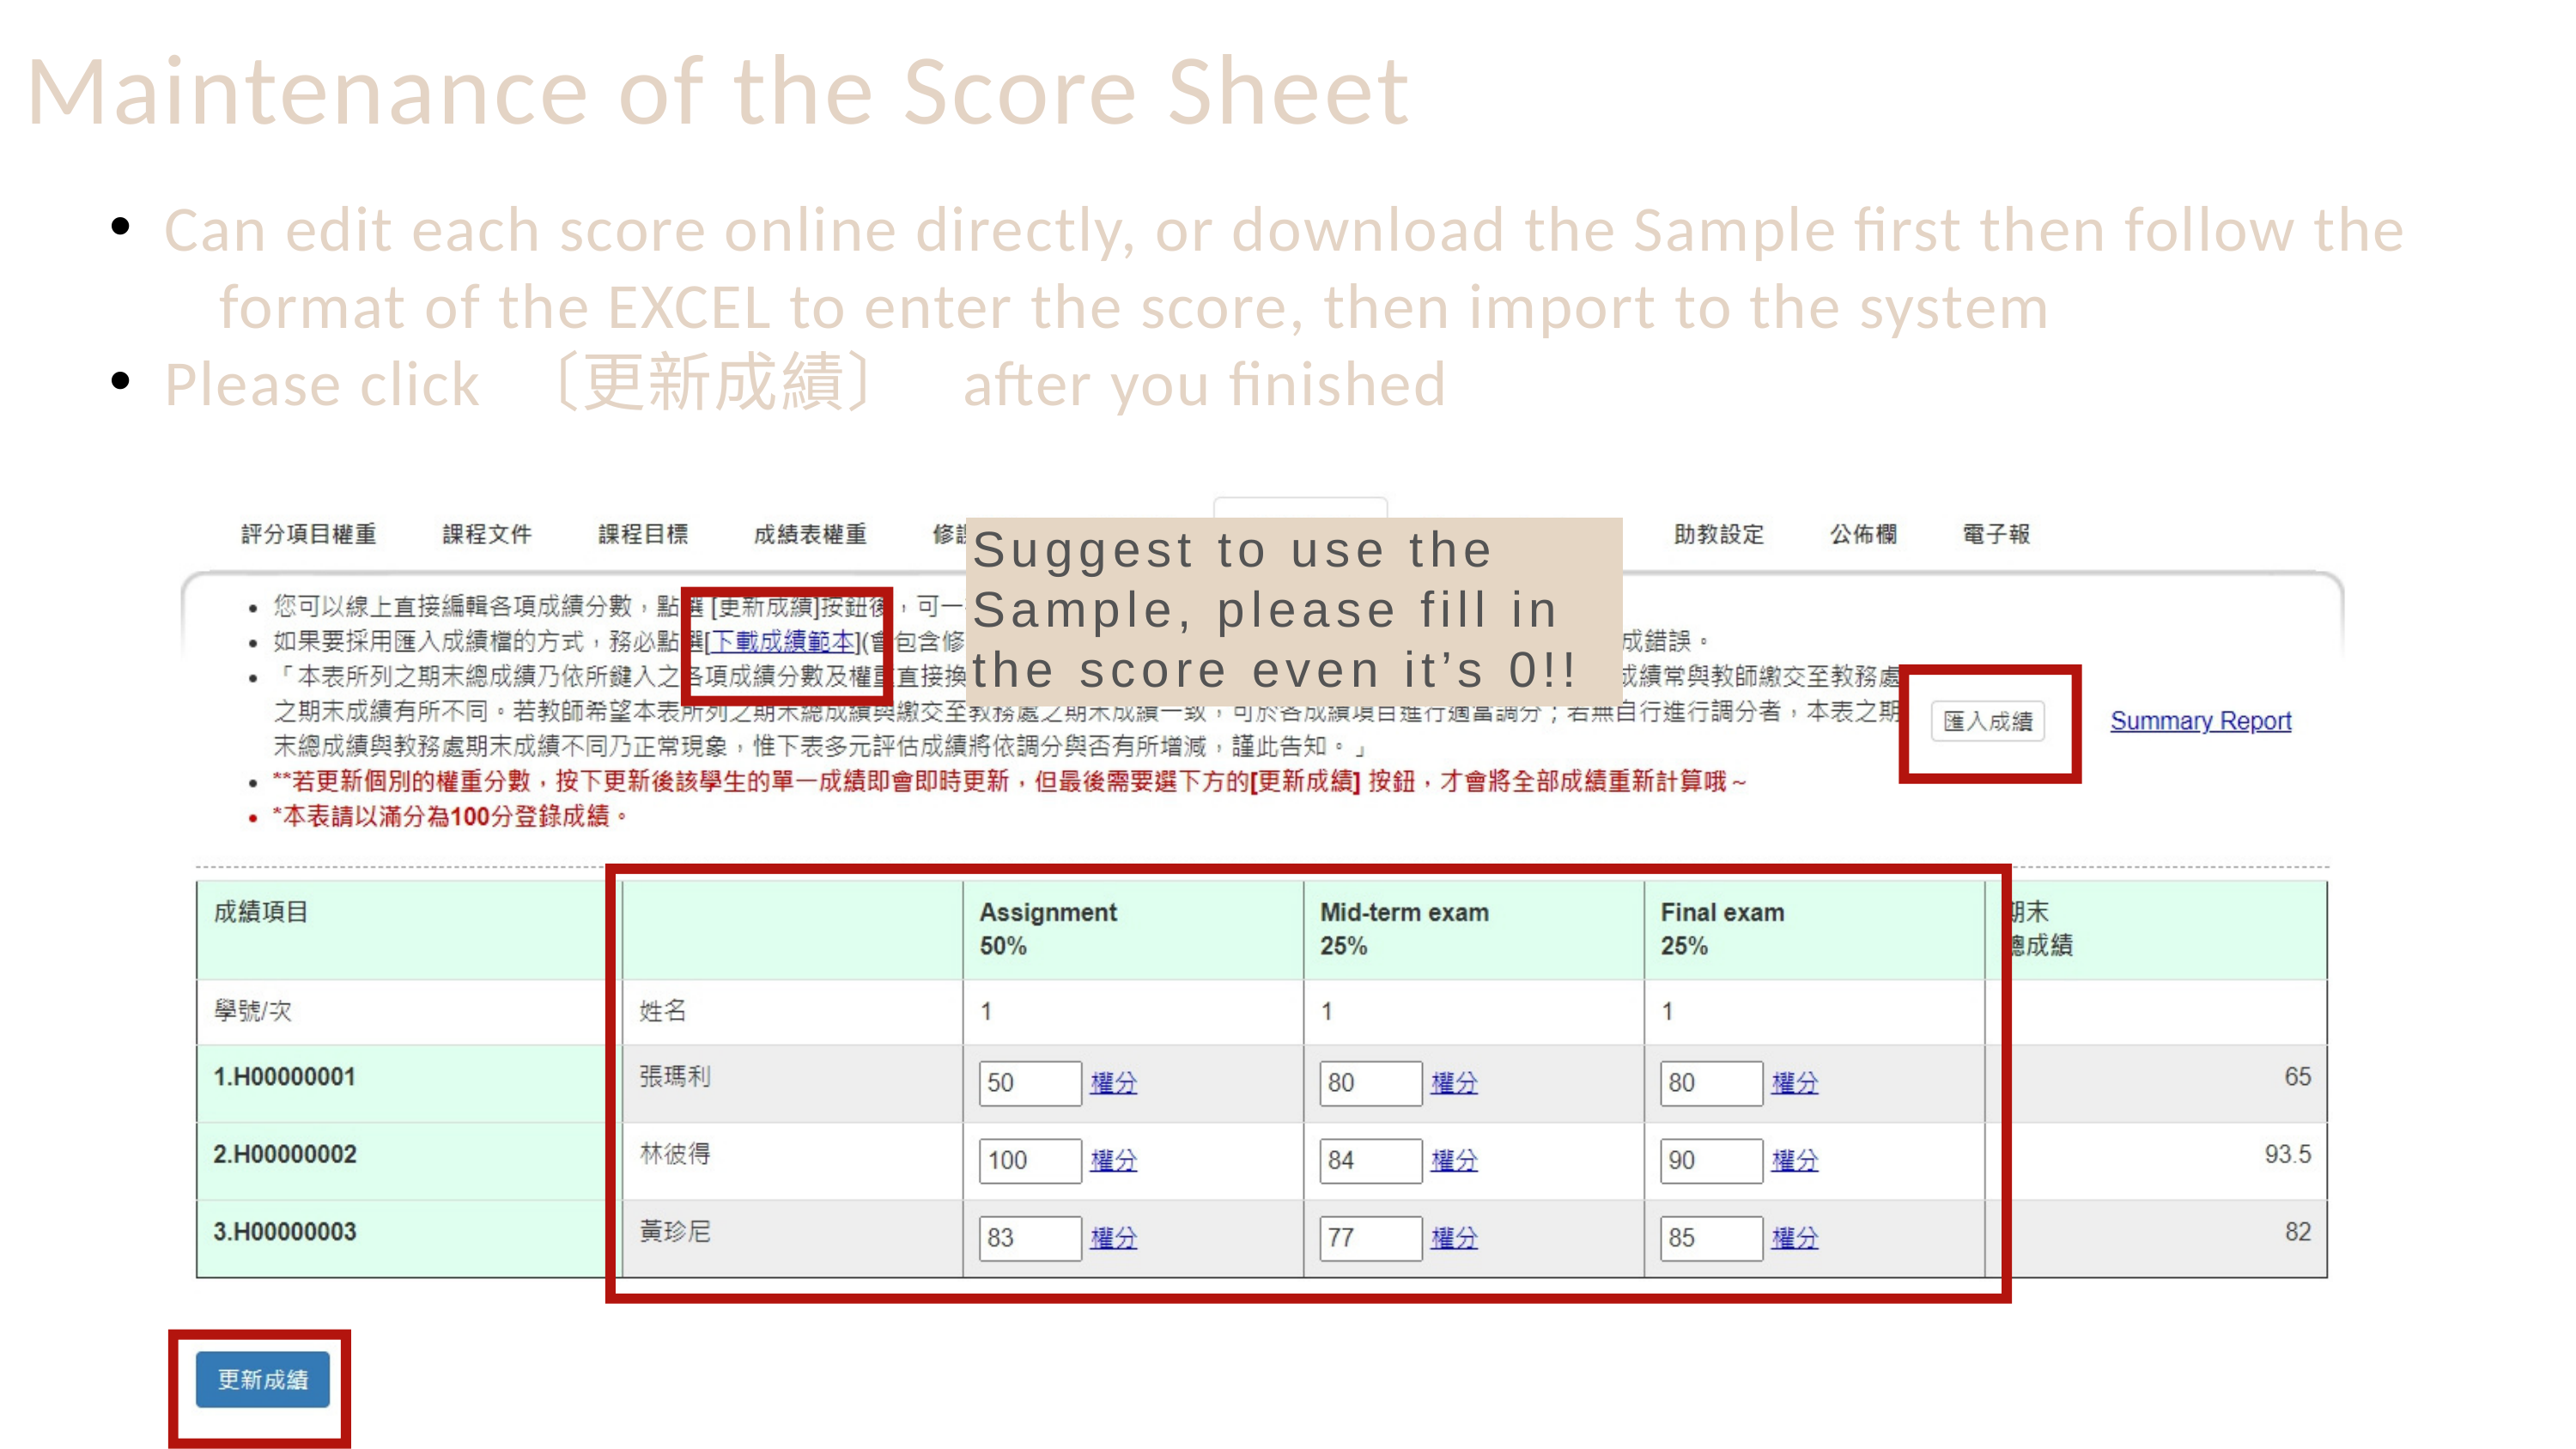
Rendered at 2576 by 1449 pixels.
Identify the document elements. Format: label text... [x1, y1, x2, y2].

text_box [680, 586, 894, 706]
picture [179, 1340, 340, 1423]
text_box Can edit each score online directly, or download the Sample first then follow the format of the EXCEL to enter the score, then import to the system Please click 〔更新成績〕 after you finished [0, 186, 2576, 420]
text_box Maintenance of the Score Sheet [24, 24, 1664, 146]
text_box [605, 864, 2013, 1304]
text_box [966, 518, 1623, 706]
text_box [167, 1329, 351, 1449]
text_box [1899, 664, 2082, 785]
picture [167, 491, 2359, 1423]
text_box Suggest to use the Sample, please fill in the score even it’s 0!! [972, 517, 1624, 700]
